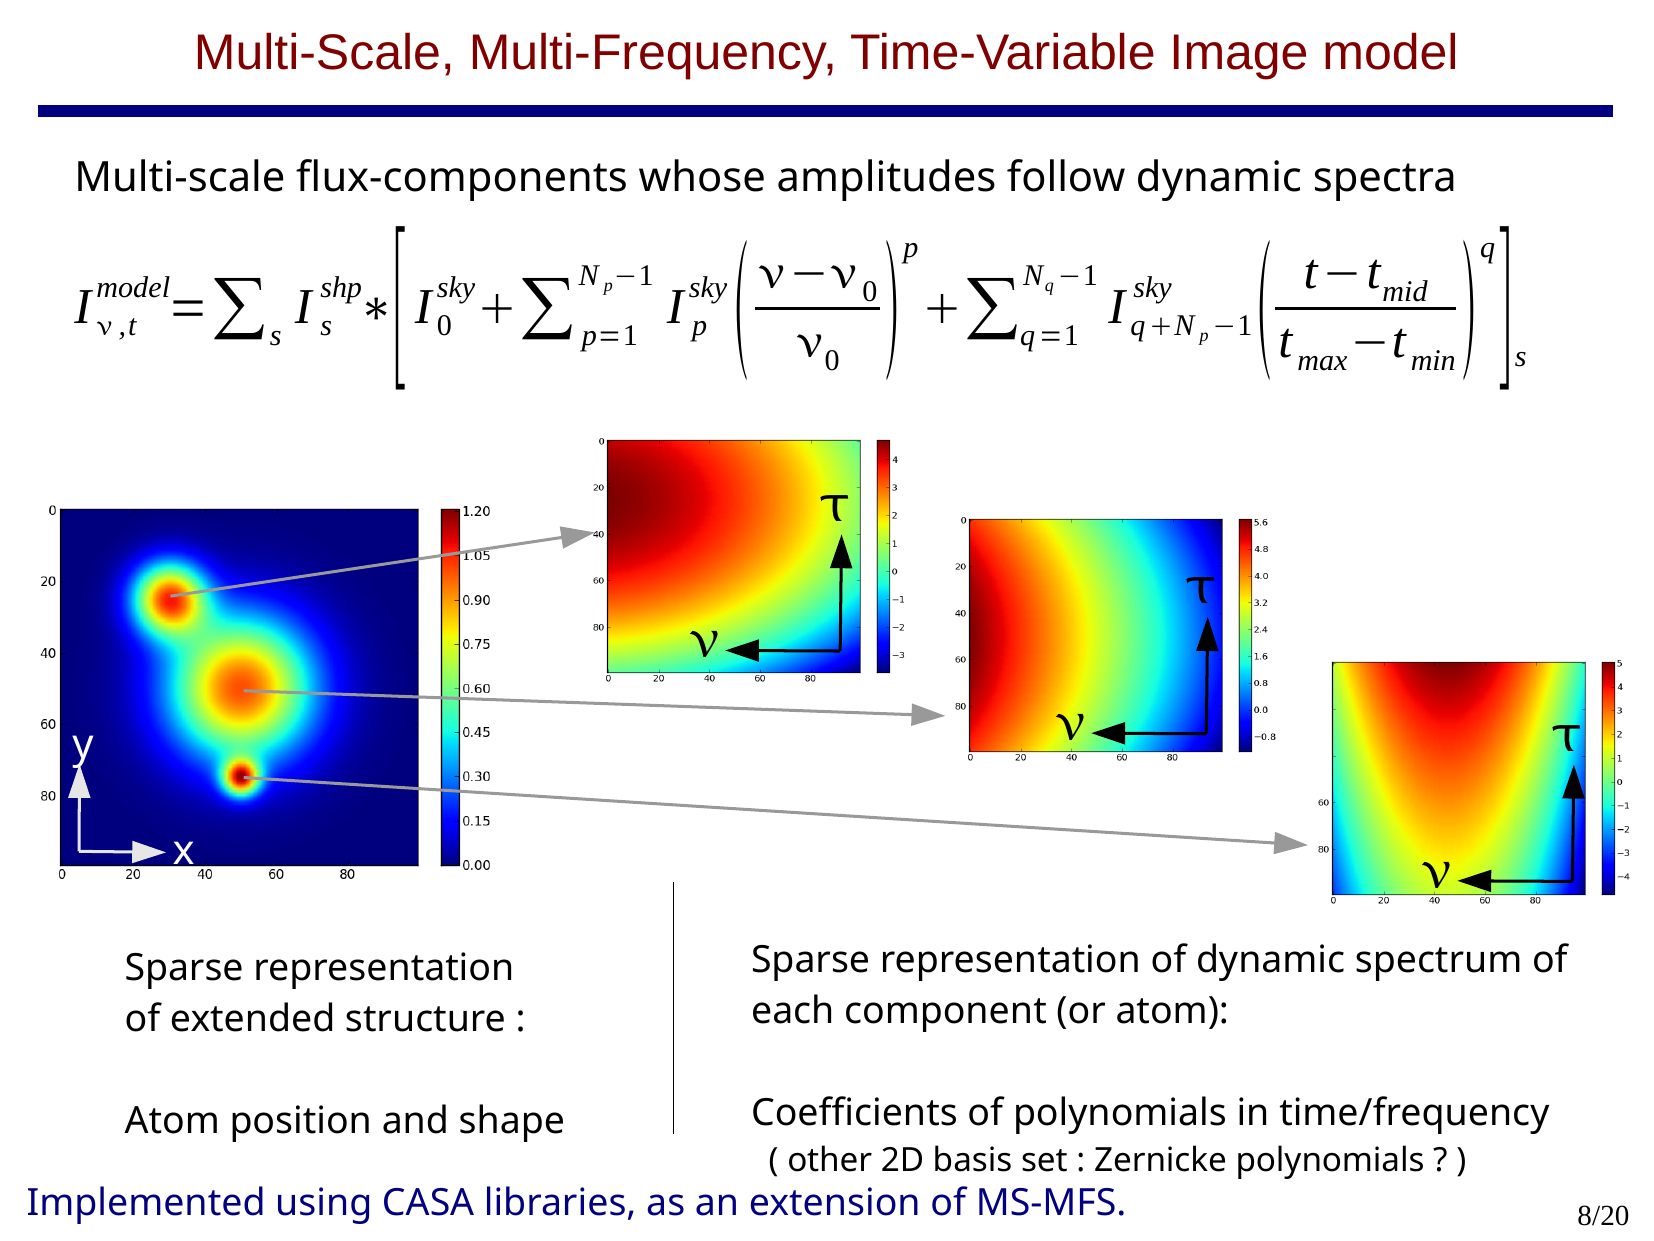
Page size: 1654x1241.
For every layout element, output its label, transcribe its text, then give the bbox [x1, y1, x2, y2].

chart [806, 470, 868, 535]
chart [1538, 700, 1600, 766]
picture [135, 565, 308, 796]
chart [58, 222, 1537, 391]
chart [675, 607, 737, 672]
title Multi-Scale, Multi-Frequency, Time-Variable Image model [82, 15, 1571, 89]
text_box Sparse representation of extended structure : Atom position and shape [109, 932, 600, 1129]
text_box Implemented using CASA libraries, as an extension of MS-MFS. [11, 1167, 1183, 1228]
text_box Multi-scale flux-components whose amplitudes follow dynamic spectra [59, 138, 1560, 214]
chart [1172, 552, 1234, 618]
text_box x [157, 812, 232, 878]
chart [1407, 837, 1469, 903]
text_box Sparse representation of dynamic spectrum of each component (or atom): Coefficients of polynomials in time/frequency ( other 2D basis set : Zernicke polynomials ? ) [736, 924, 1625, 1162]
text_box y [57, 706, 132, 772]
picture [267, 695, 570, 796]
picture [0, 411, 1653, 923]
chart [1041, 689, 1103, 755]
